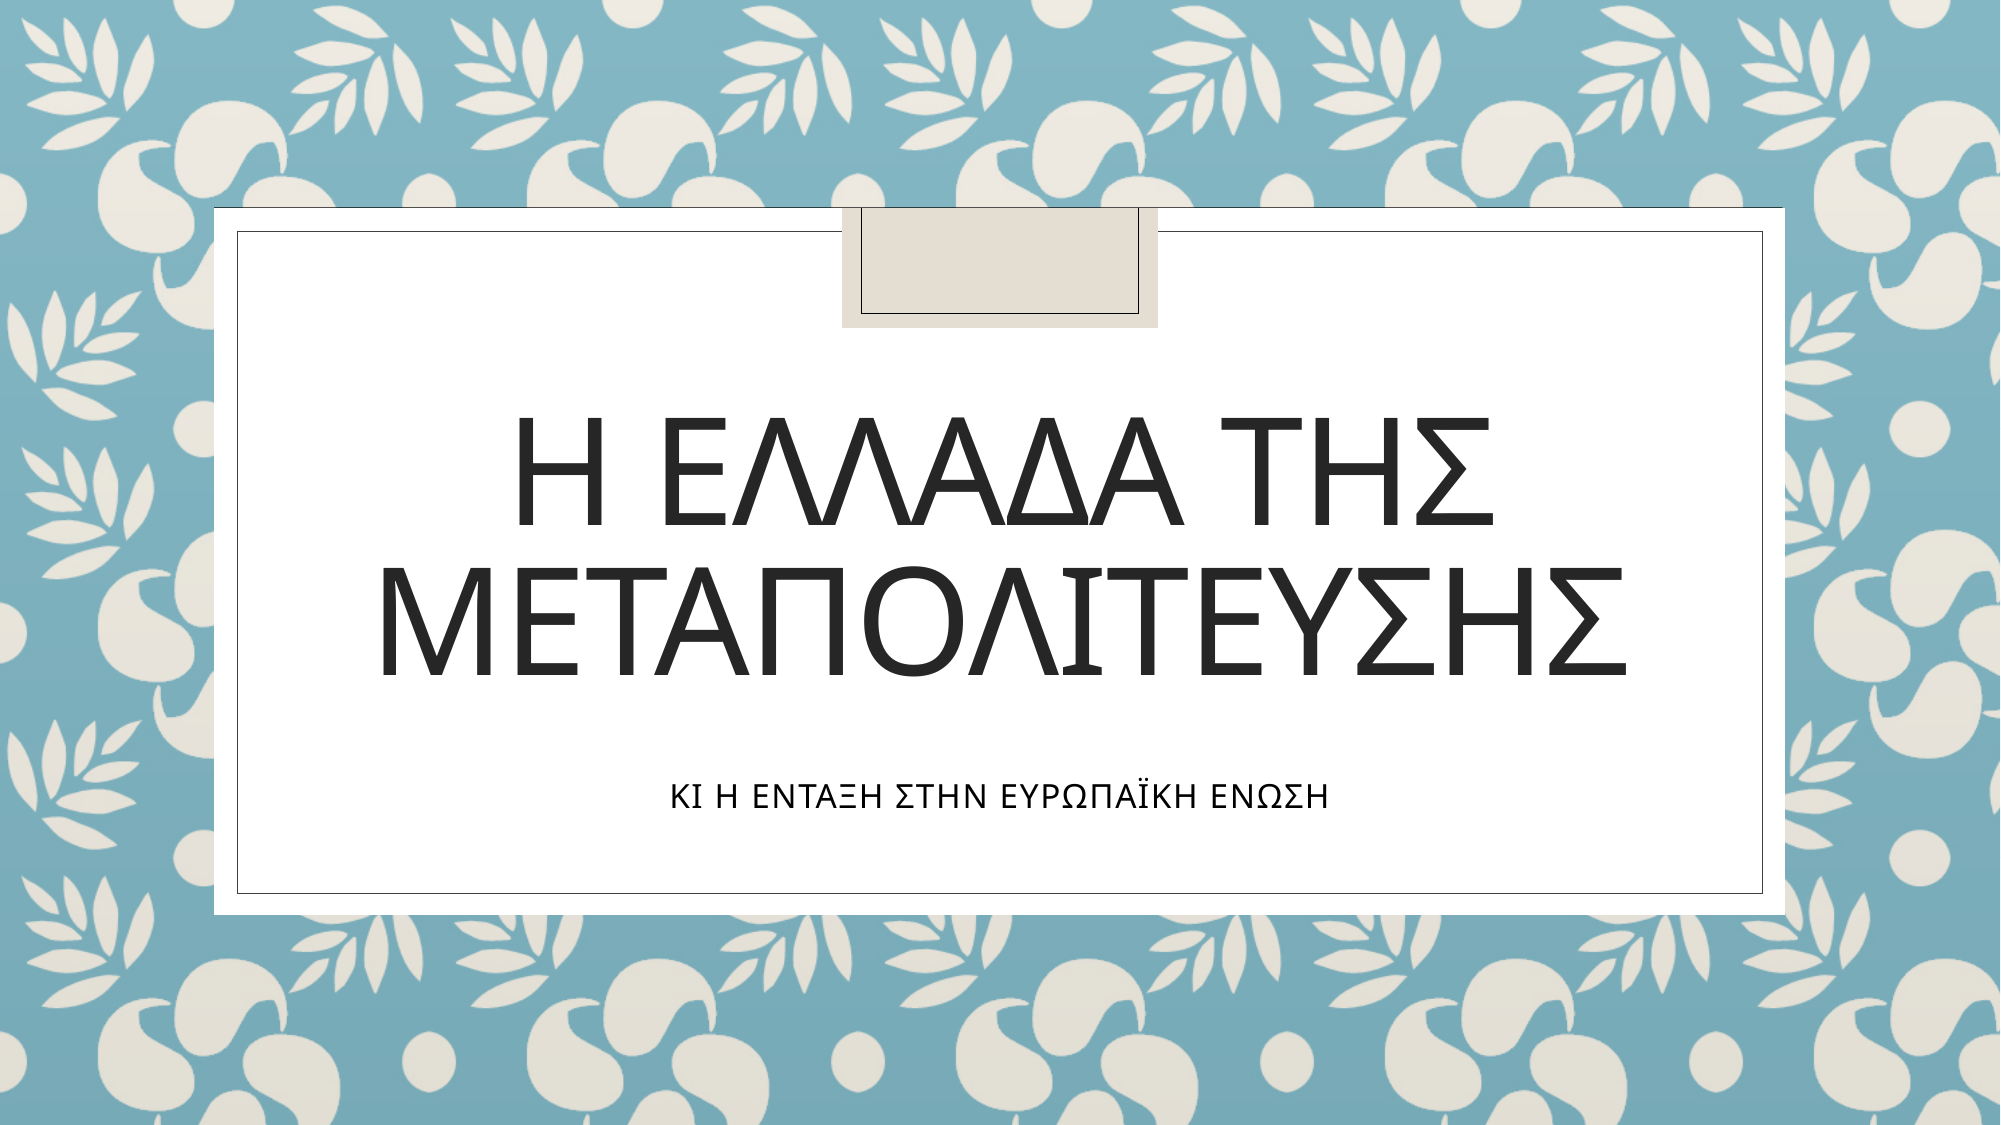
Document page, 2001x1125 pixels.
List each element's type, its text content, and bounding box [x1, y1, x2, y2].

subtitle ΚΙ Η ΕΝΤΑΞΗ ΣΤΗΝ ΕΥΡΩΠΑΪΚΗ ΕΝΩΣΗ [256, 768, 1745, 844]
title Η ΕΛΛΑΔΑ ΤΗΣ ΜΕΤΑΠΟΛΙΤΕΥΣΗΣ [256, 343, 1744, 768]
